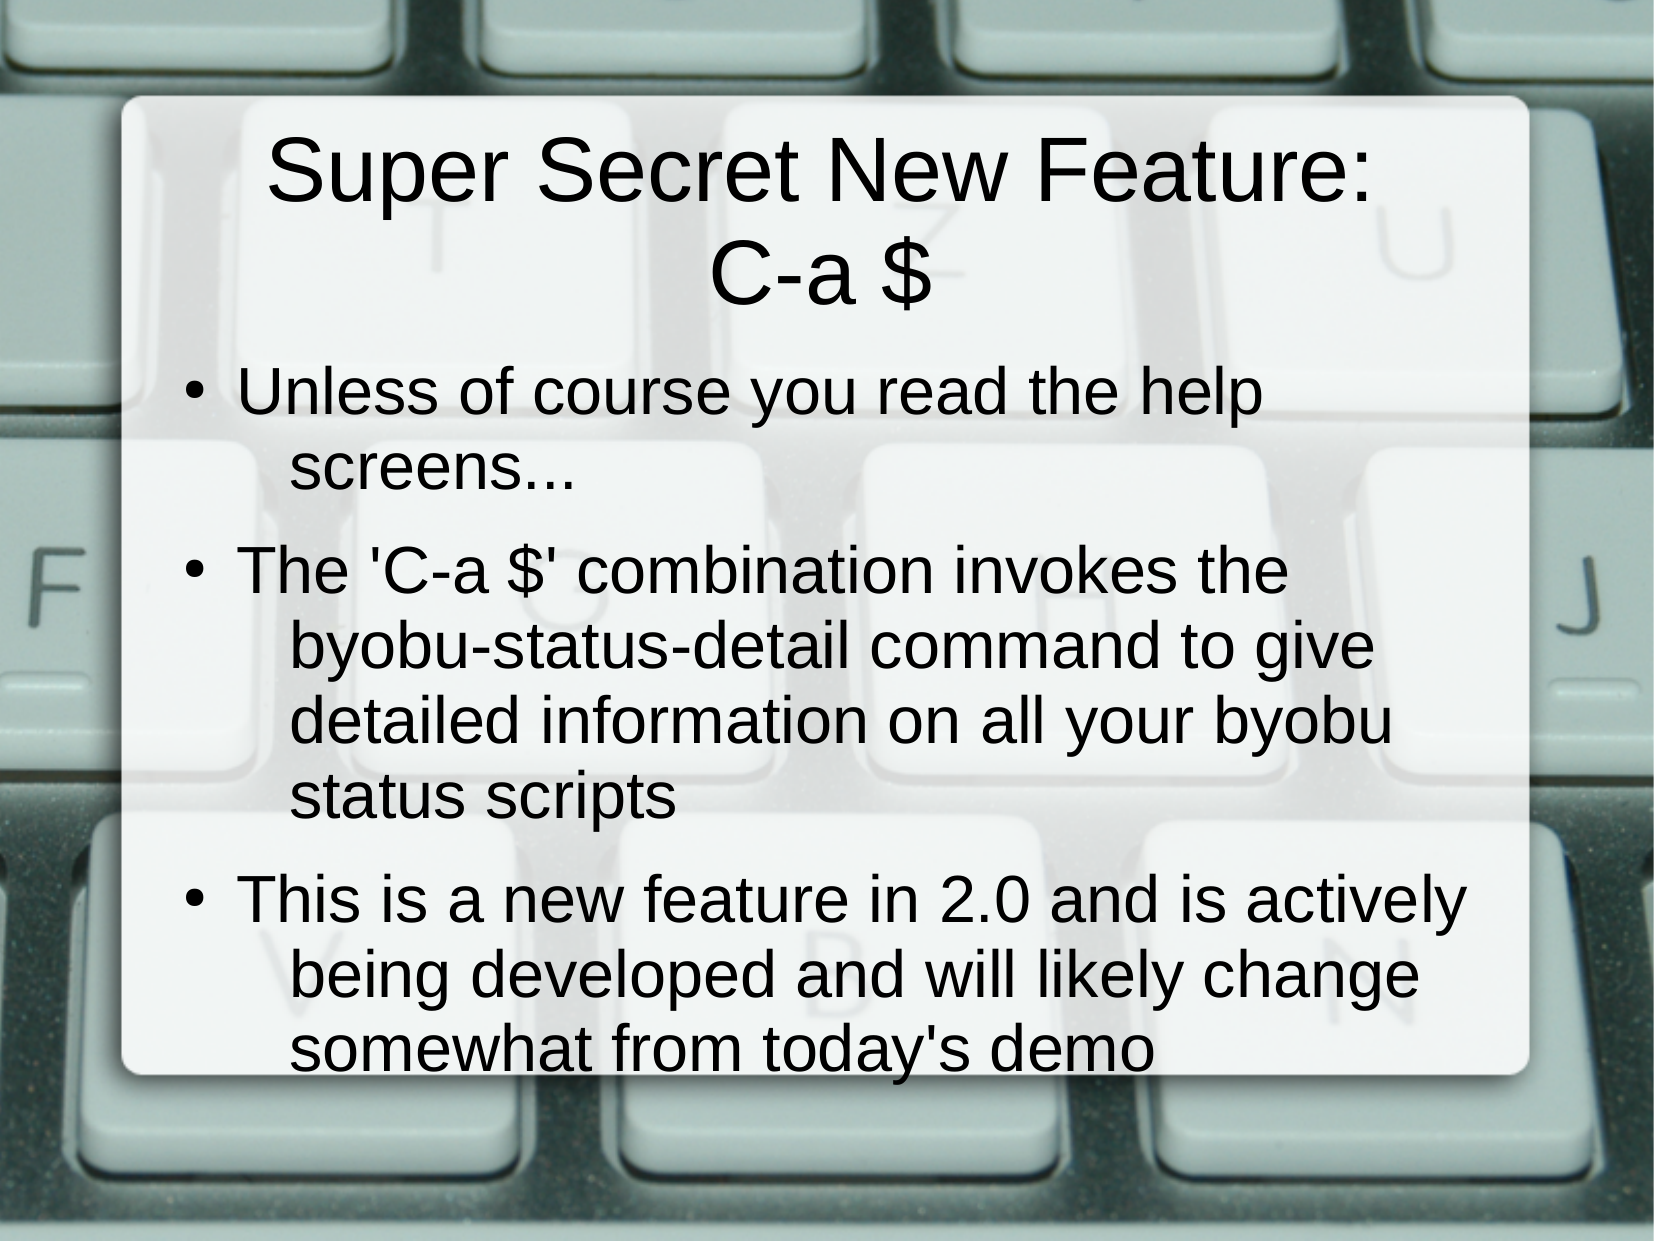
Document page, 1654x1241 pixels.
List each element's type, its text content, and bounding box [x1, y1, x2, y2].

list Unless of course you read the help screens... The 'C-a $' combination invokes the byobu-status-detail command to give detailed information on all your byobu status scripts This is a new feature in 2.0 and is actively being developed and will likely change somewhat from today's demo [147, 354, 1506, 1173]
picture [0, 0, 1654, 1241]
title Super Secret New Feature: C-a $ [135, 117, 1506, 325]
